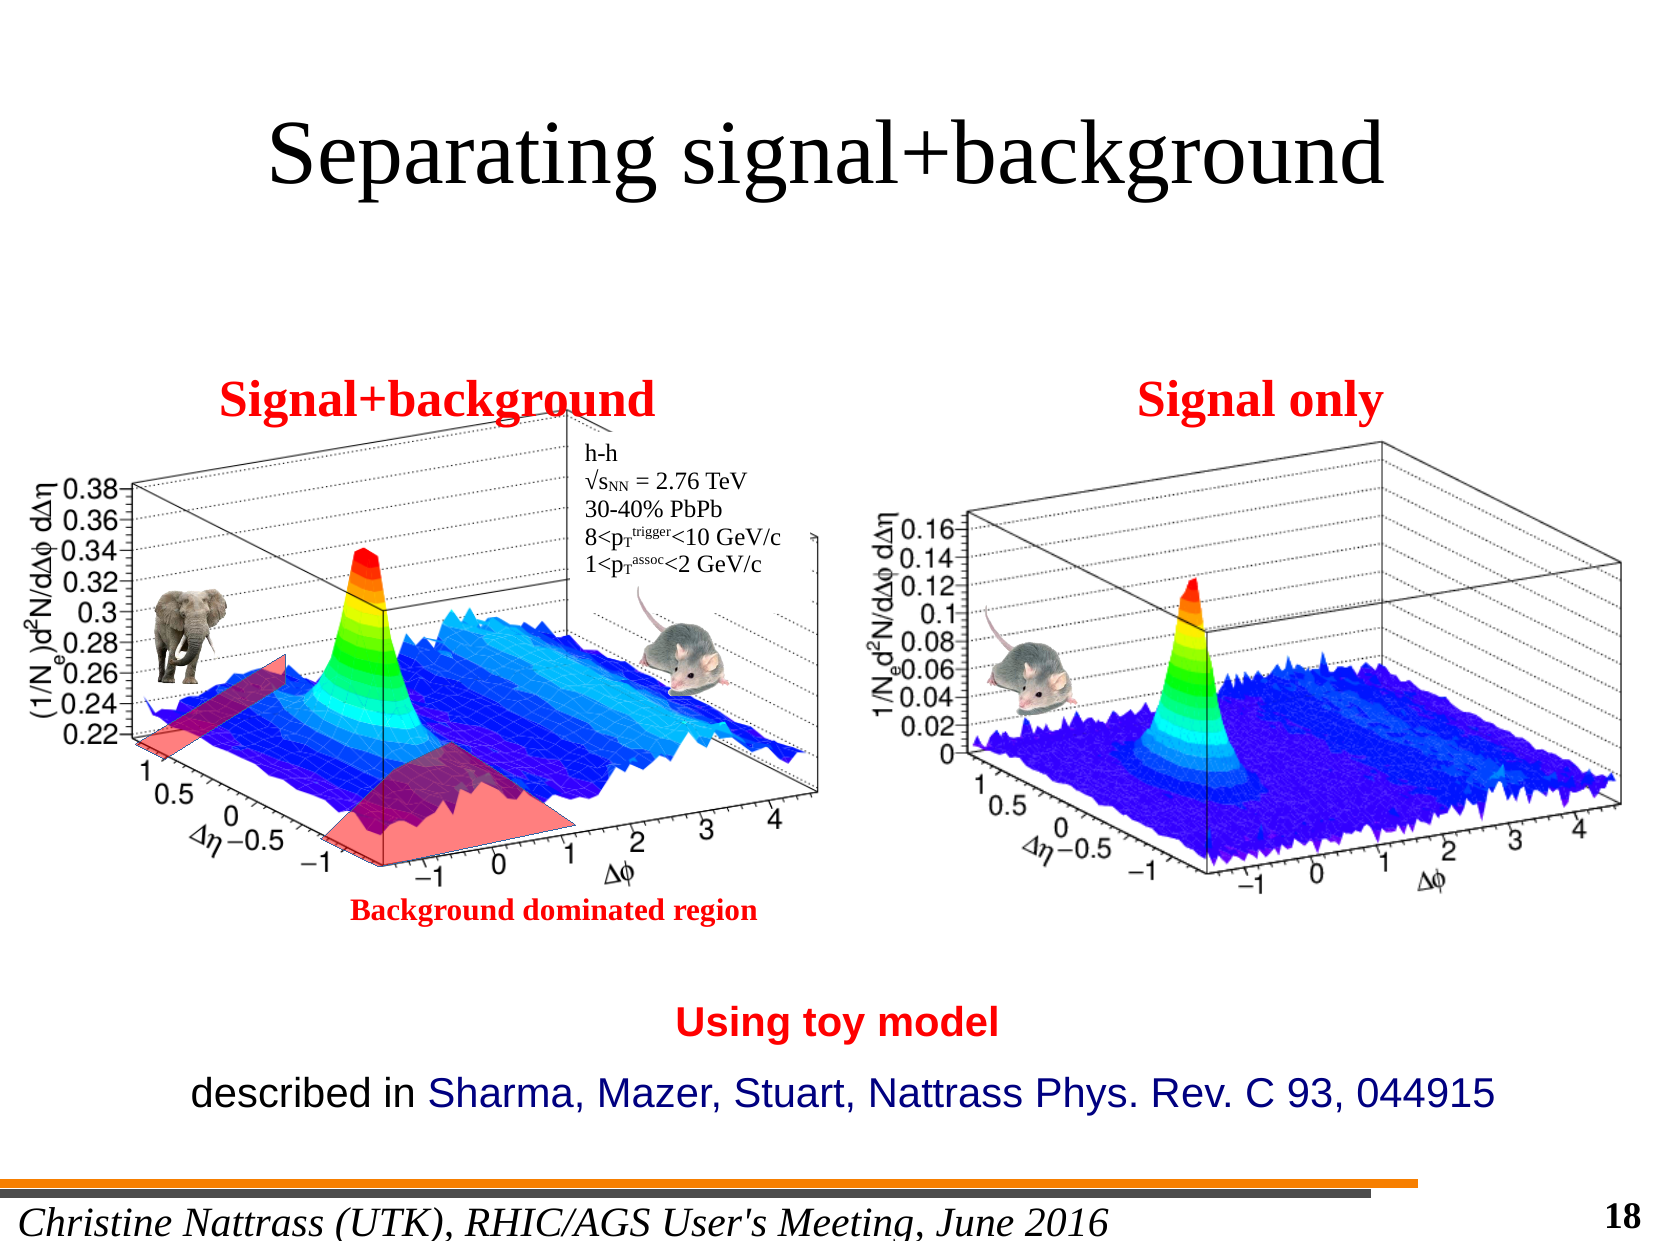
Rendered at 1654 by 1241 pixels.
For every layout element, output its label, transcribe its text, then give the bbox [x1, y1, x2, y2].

text_box Background dominated region [320, 885, 495, 958]
text_box Signal+background [204, 362, 700, 436]
text_box h-h √sNN = 2.76 TeV 30-40% PbPb 8<pTtrigger<10 GeV/c 1<pTassoc<2 GeV/c [570, 432, 811, 614]
text_box Signal only [1013, 362, 1509, 436]
title Separating signal+background [82, 49, 1571, 257]
text_box Using toy model described in Sharma, Mazer, Stuart, Nattrass Phys. Rev. C 93, 044915 [150, 991, 1537, 1173]
text_box [320, 741, 576, 867]
text_box [135, 654, 286, 760]
picture [8, 399, 1654, 1231]
